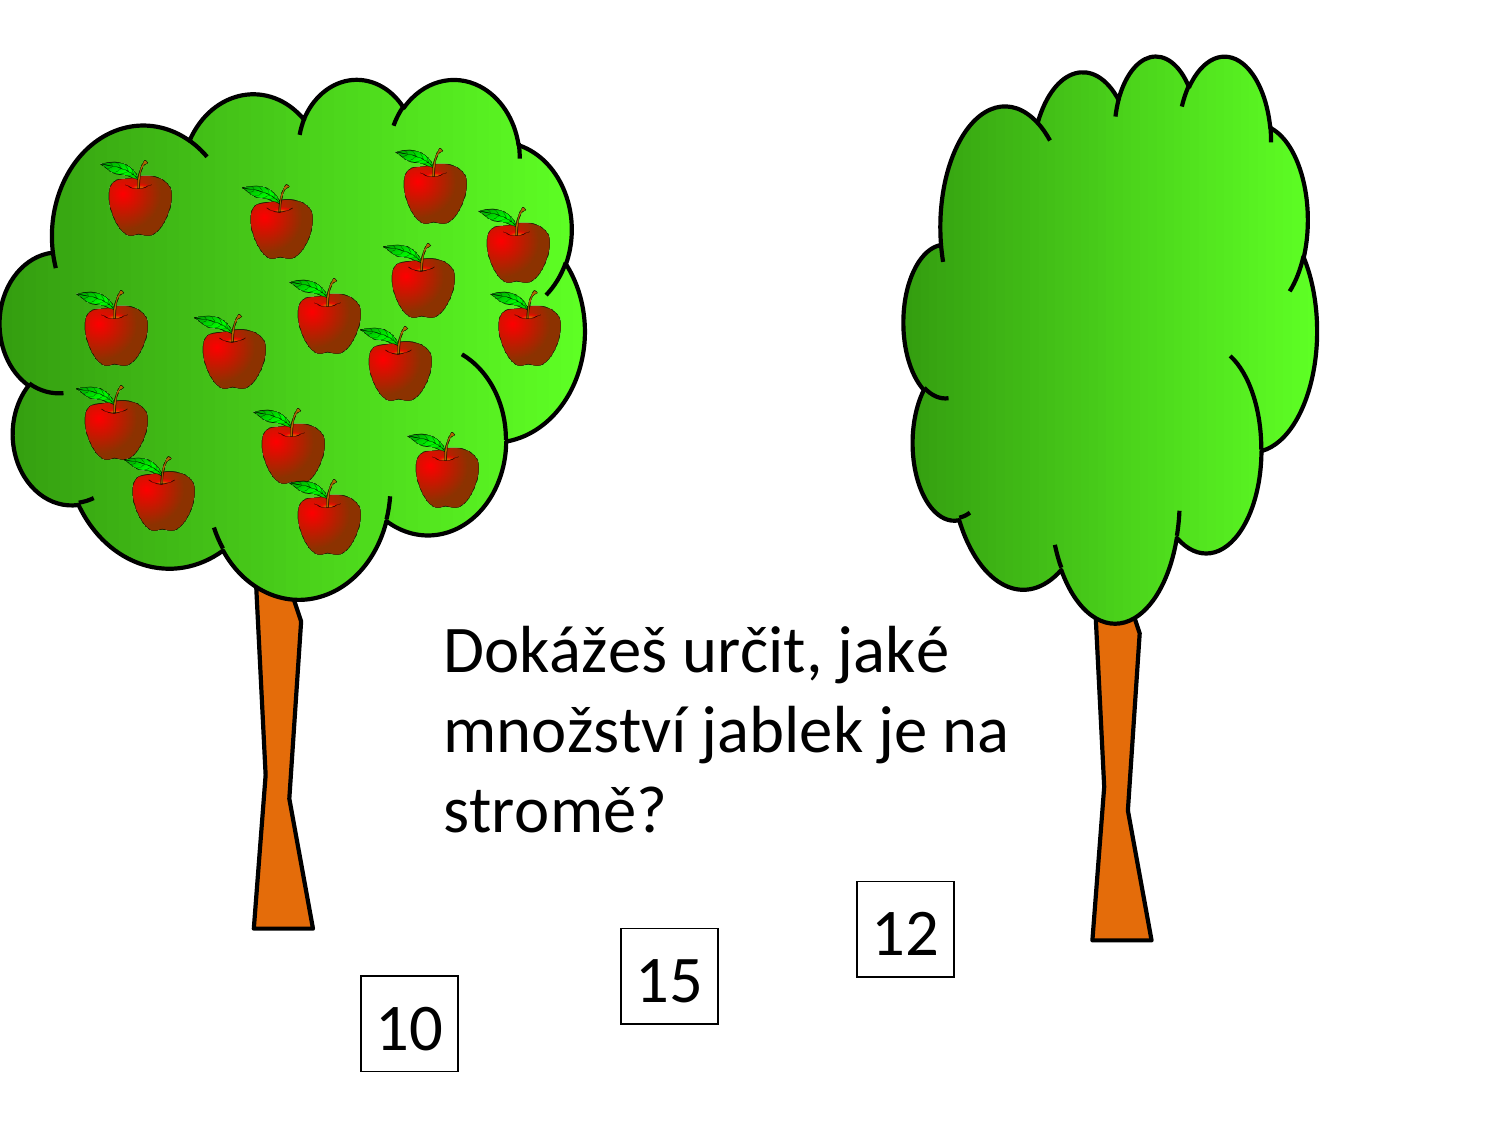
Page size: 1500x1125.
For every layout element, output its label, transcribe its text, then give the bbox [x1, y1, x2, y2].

picture [100, 160, 172, 236]
picture [253, 408, 361, 555]
picture [383, 243, 455, 319]
picture [289, 278, 432, 401]
picture [242, 184, 313, 259]
picture [76, 290, 148, 366]
picture [490, 290, 561, 366]
text_box [0, 79, 585, 929]
text_box [903, 56, 1318, 941]
text_box Dokážeš určit, jaké množství jablek je na stromě? [428, 597, 1025, 854]
text_box 15 [620, 928, 718, 1025]
text_box 10 [360, 976, 459, 1072]
text_box 12 [856, 881, 955, 977]
picture [194, 314, 266, 389]
picture [76, 385, 195, 531]
picture [395, 148, 467, 224]
picture [478, 207, 550, 283]
picture [407, 432, 479, 508]
